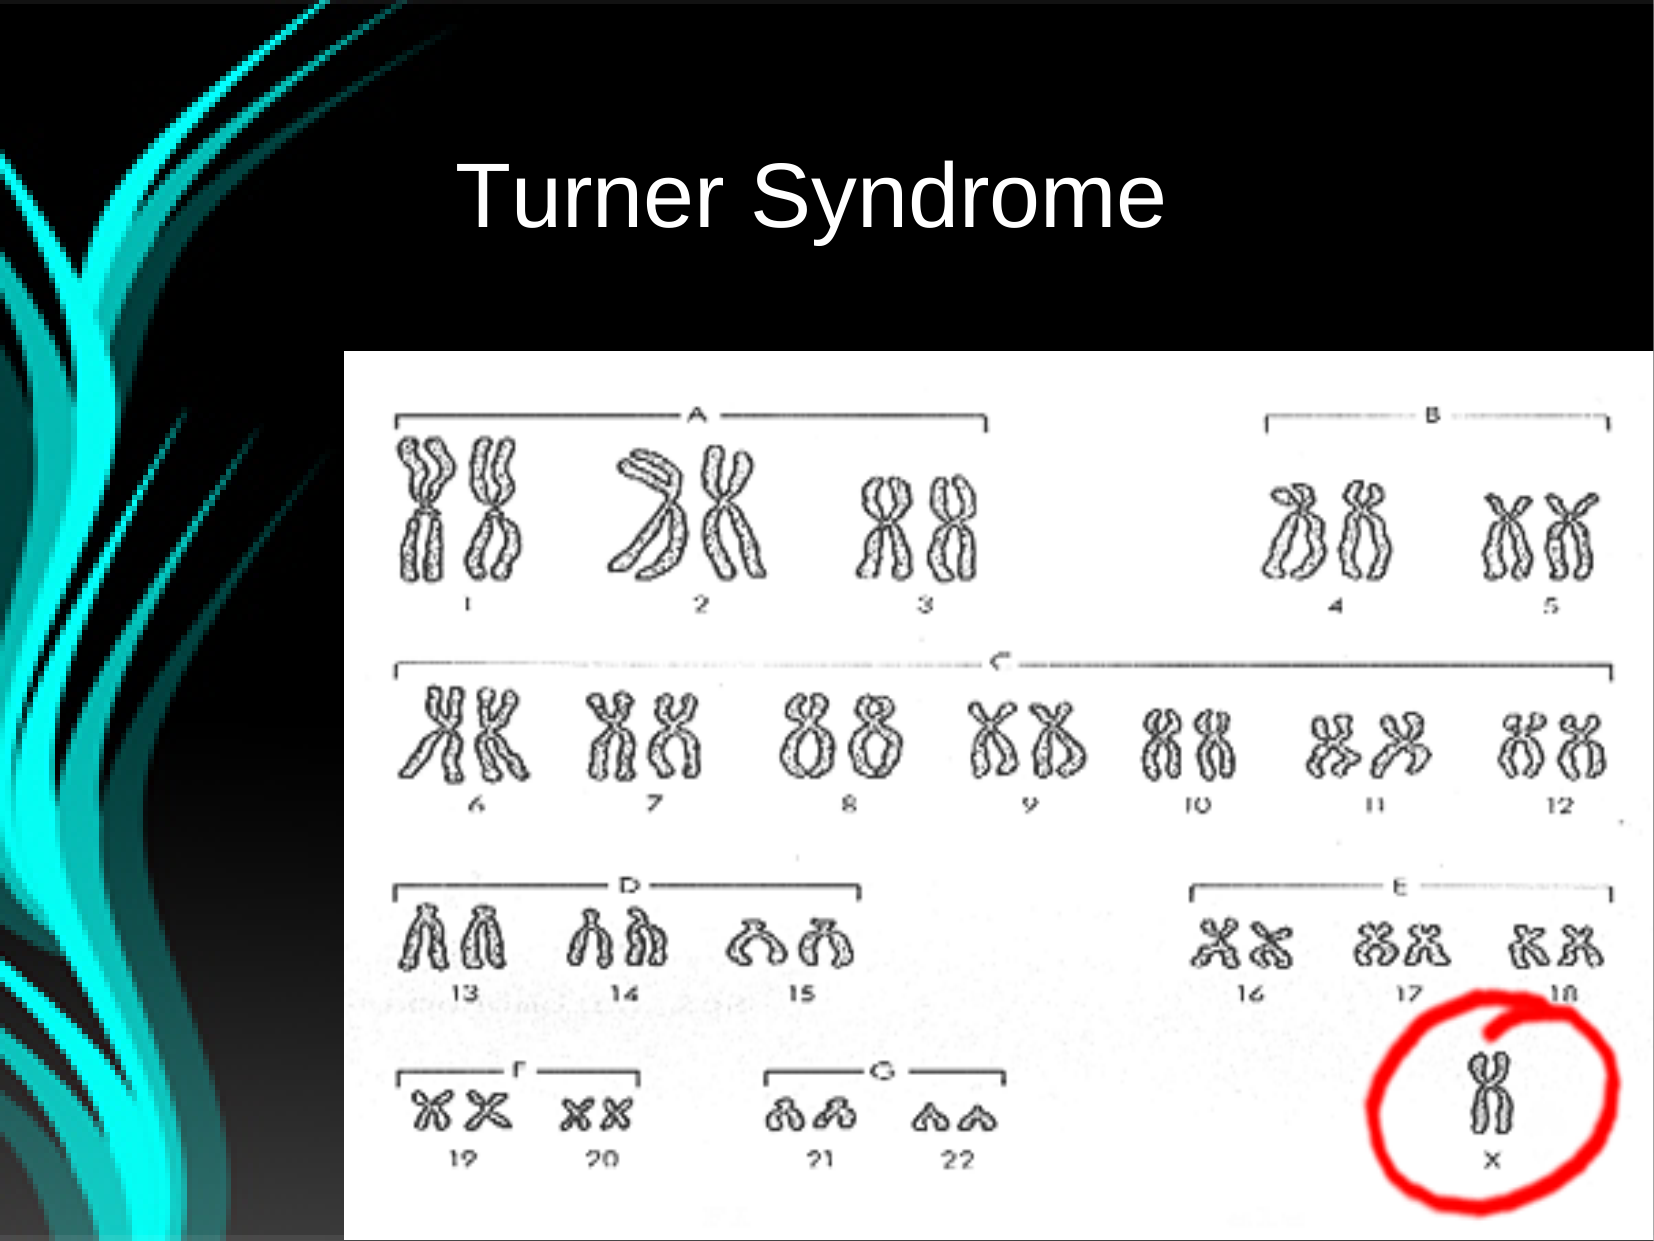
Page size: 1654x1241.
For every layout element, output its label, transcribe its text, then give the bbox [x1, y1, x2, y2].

title Turner Syndrome [118, 112, 1506, 281]
picture [0, 0, 1654, 1241]
